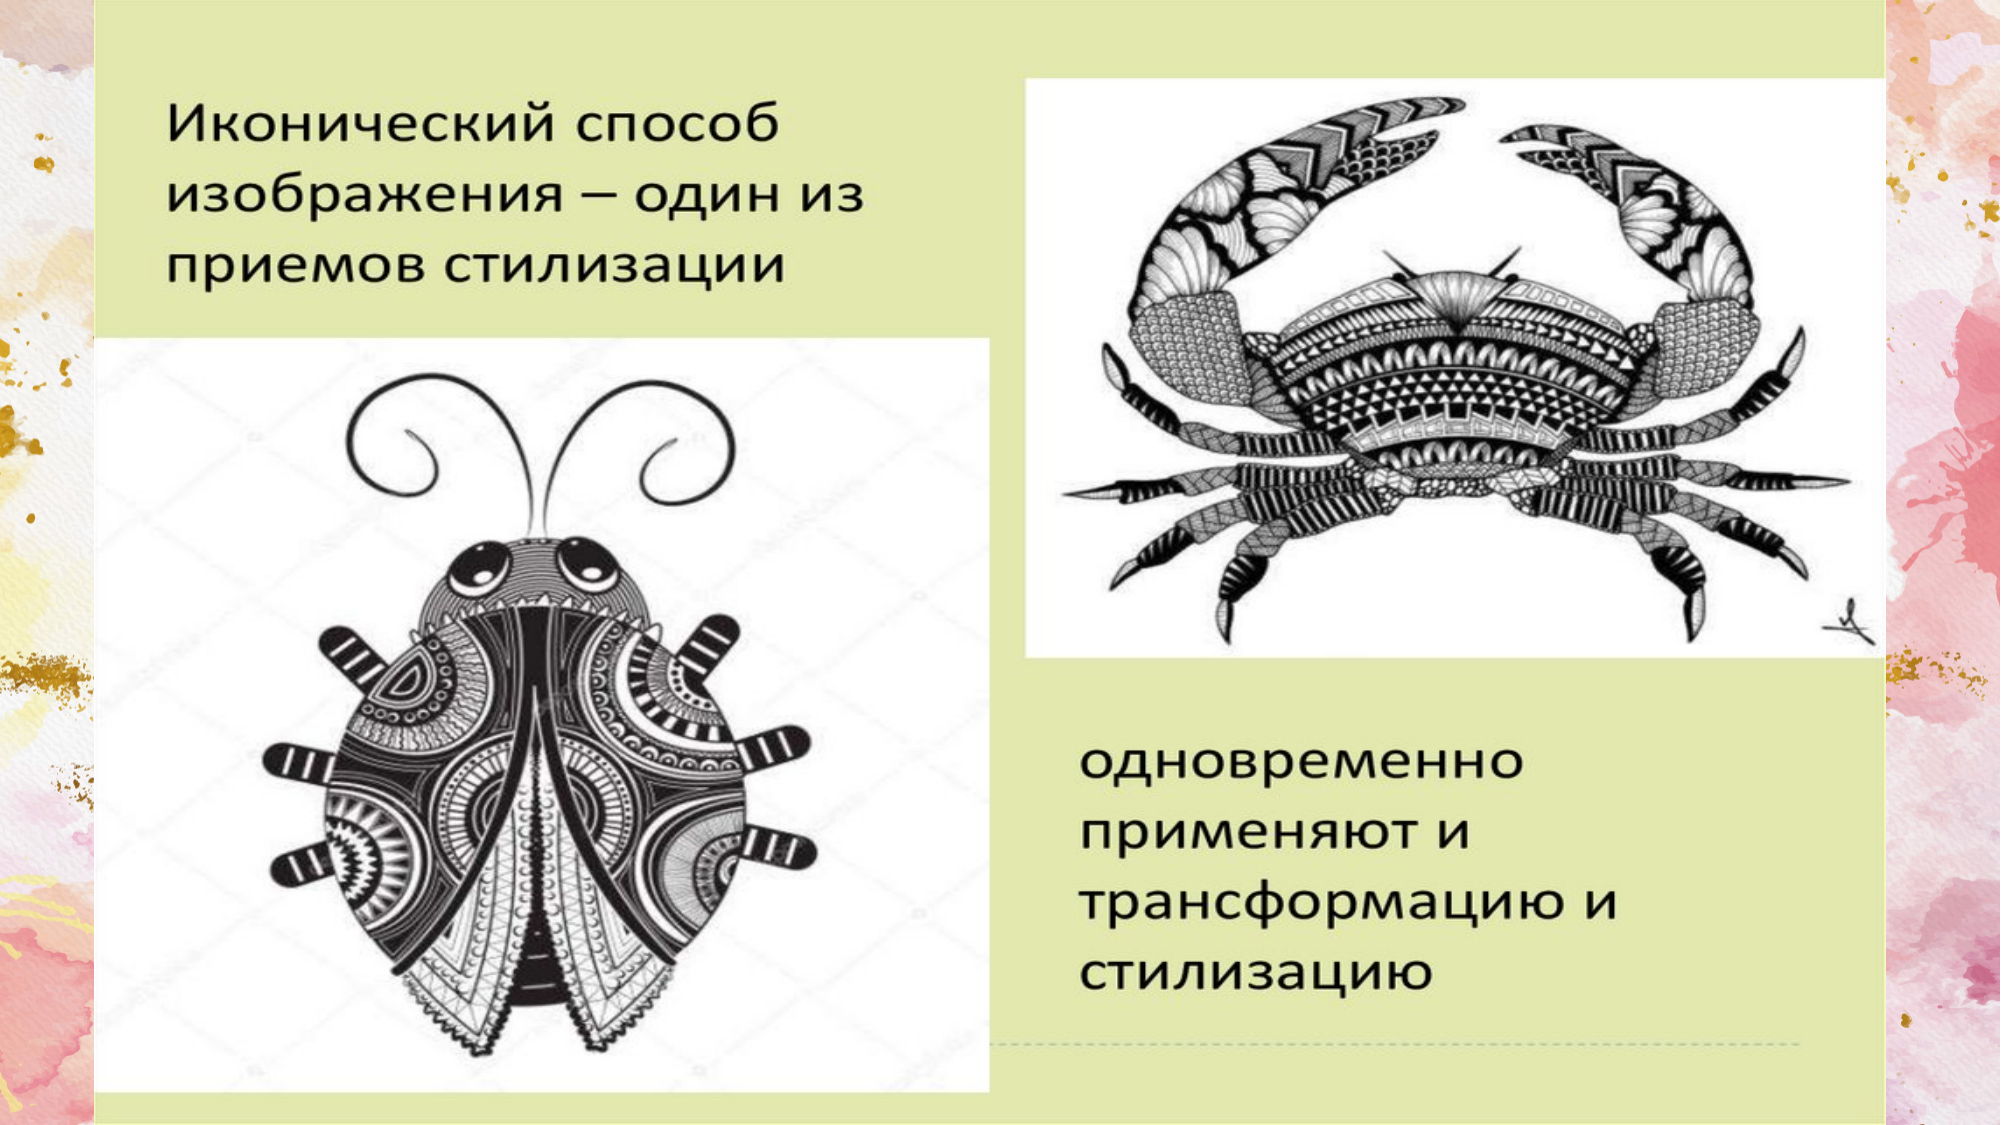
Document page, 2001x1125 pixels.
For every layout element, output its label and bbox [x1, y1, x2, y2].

picture [94, 0, 1886, 1125]
